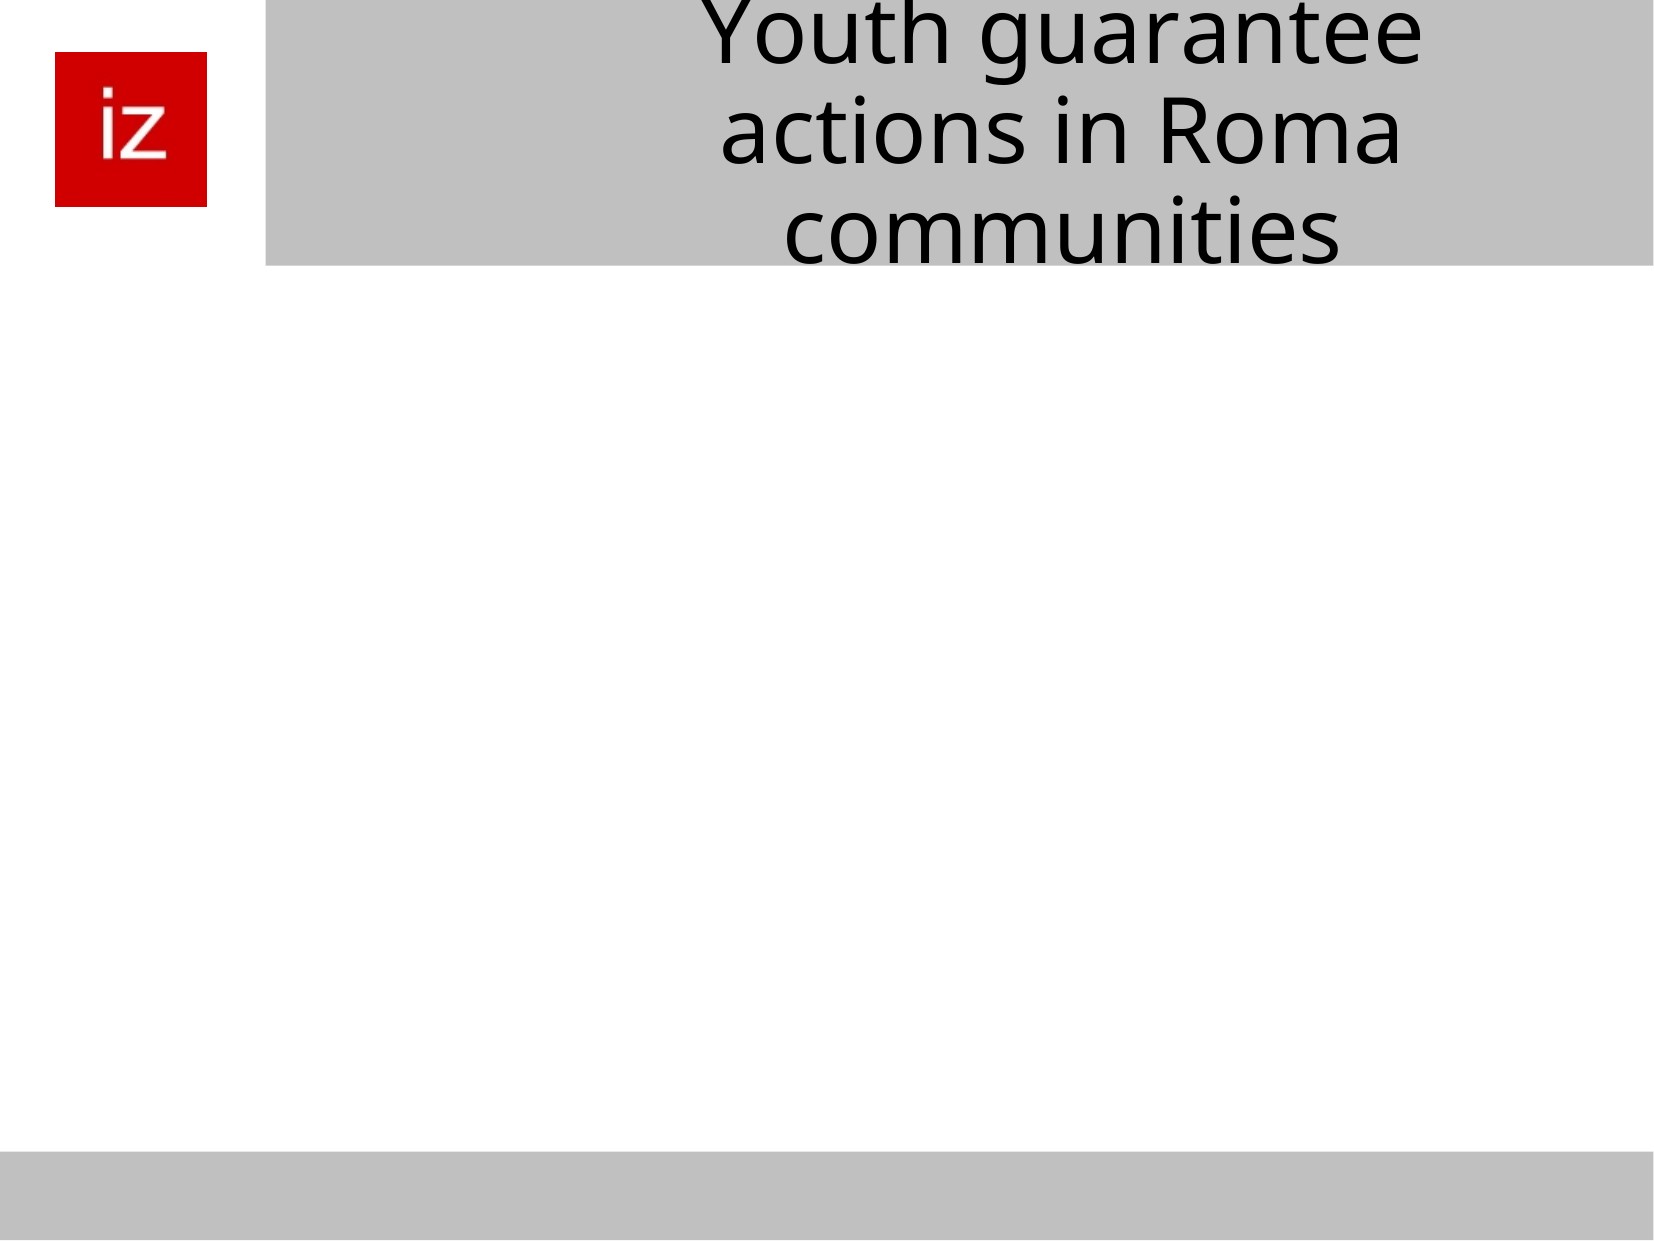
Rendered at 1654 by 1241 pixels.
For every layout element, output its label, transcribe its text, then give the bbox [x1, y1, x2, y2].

title Youth guarantee actions in Roma communities [561, 29, 1565, 237]
picture [55, 52, 207, 207]
